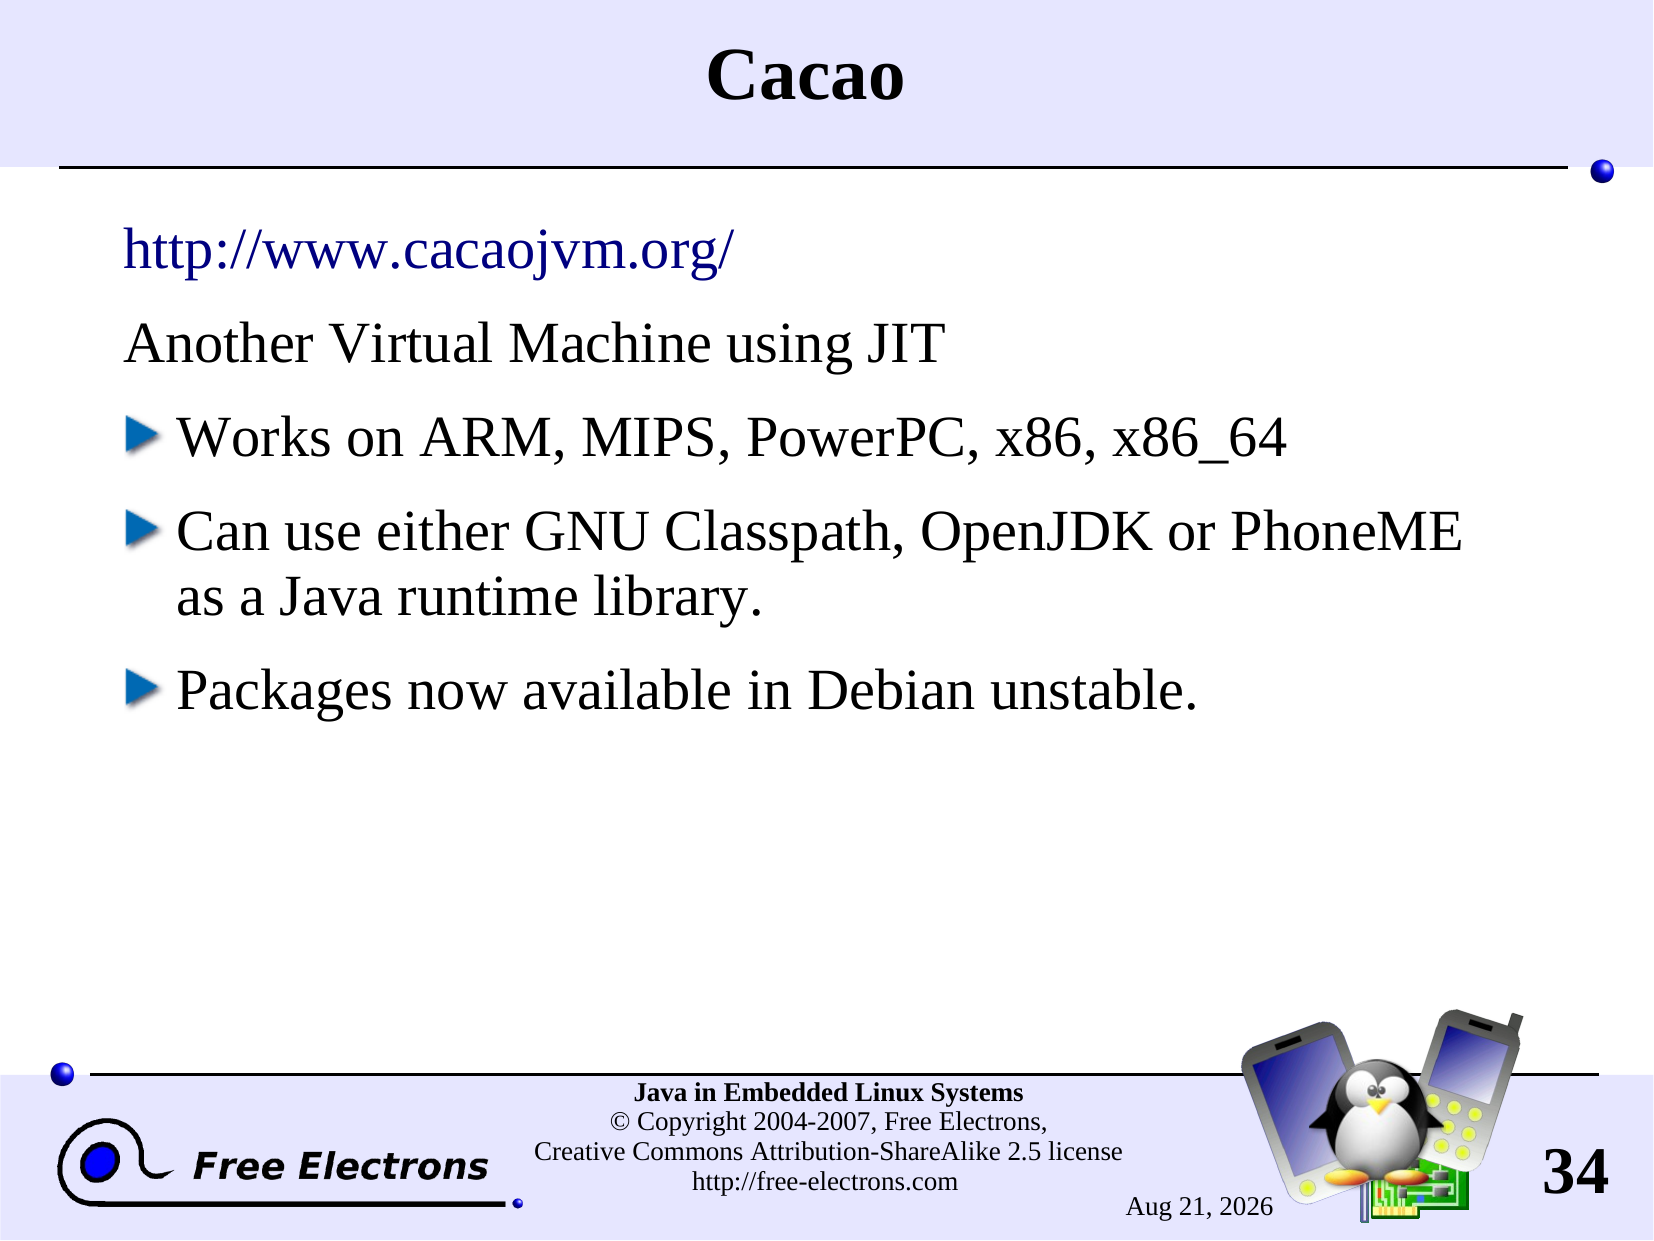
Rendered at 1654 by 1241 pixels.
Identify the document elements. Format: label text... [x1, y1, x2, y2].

title Cacao [60, 25, 1551, 124]
picture [50, 1107, 527, 1216]
picture [1231, 1007, 1538, 1241]
list http://www.cacaojvm.org/ Another Virtual Machine using JIT Works on ARM, MIPS, PowerPC, x86, x86_64 Can use either GNU Classpath, OpenJDK or PhoneME as a Java runtime library. Packages now available in Debian unstable. [105, 216, 1518, 1066]
